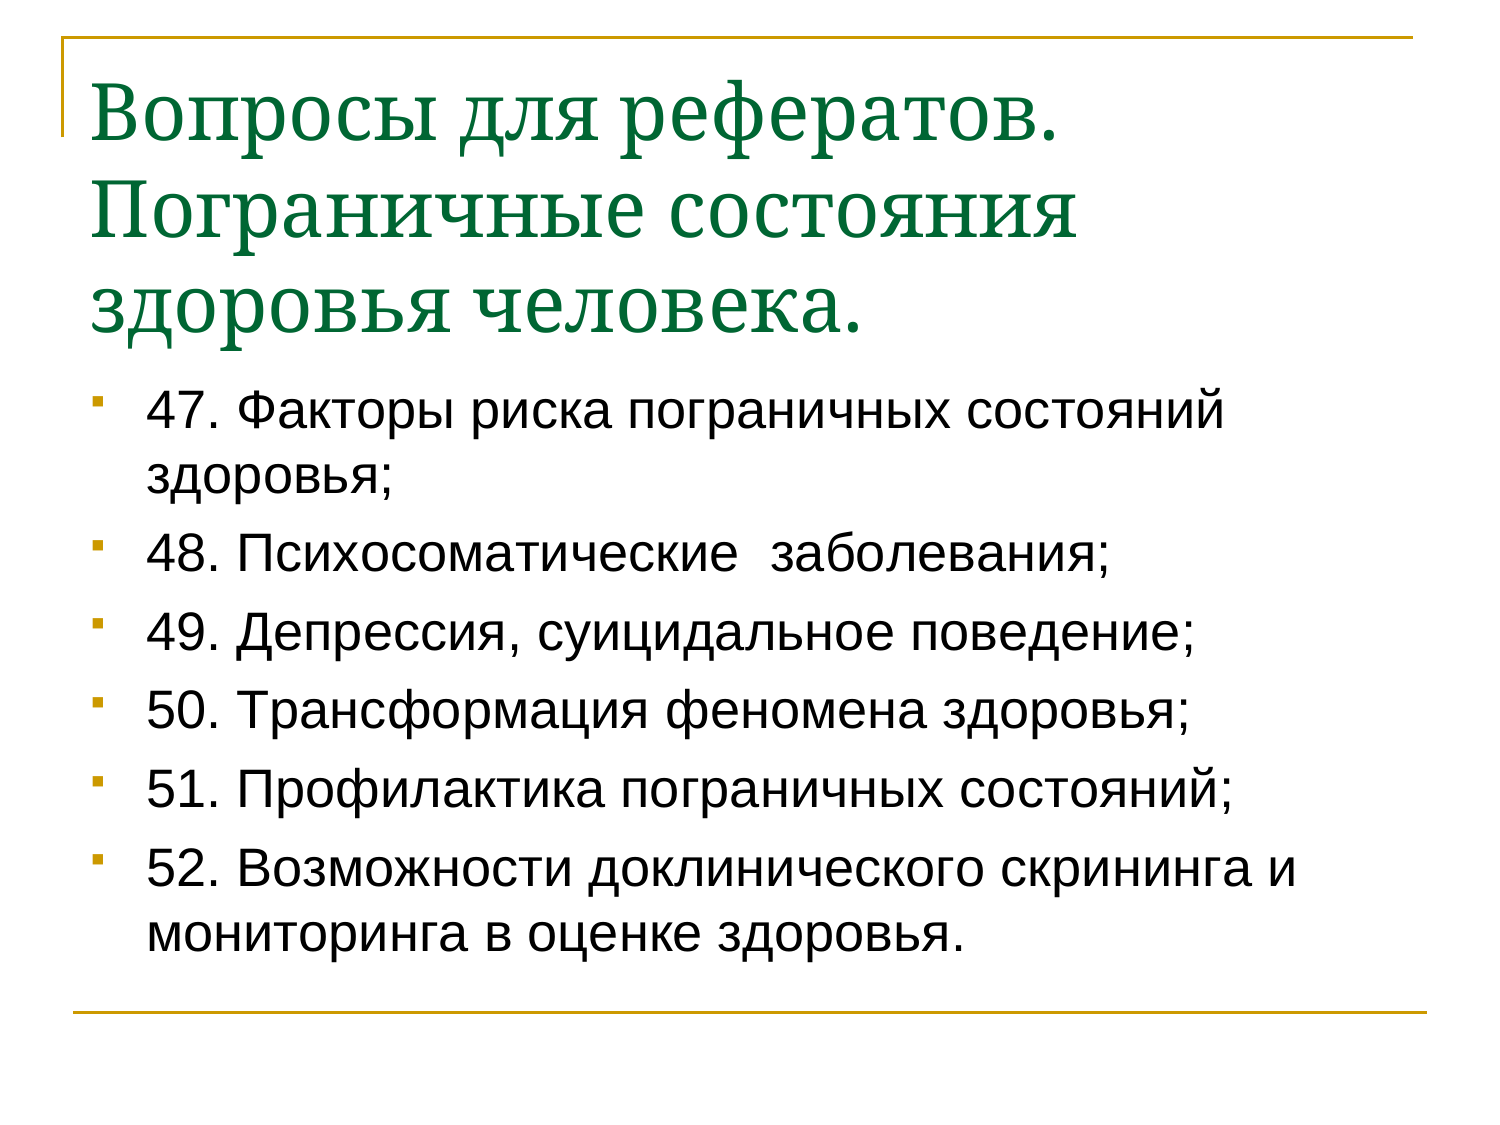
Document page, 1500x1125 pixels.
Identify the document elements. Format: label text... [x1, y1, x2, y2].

title Вопросы для рефератов. Пограничные состояния здоровья человека. [75, 45, 1426, 287]
list 47. Факторы риска пограничных состояний здоровья; 48. Психосоматические заболевания; 49. Депрессия, суицидальное поведение; 50. Трансформация феномена здоровья; 51. Профилактика пограничных состояний; 52. Возможности доклинического скрининга и мониторинга в оценке здоровья. [75, 287, 1426, 1006]
